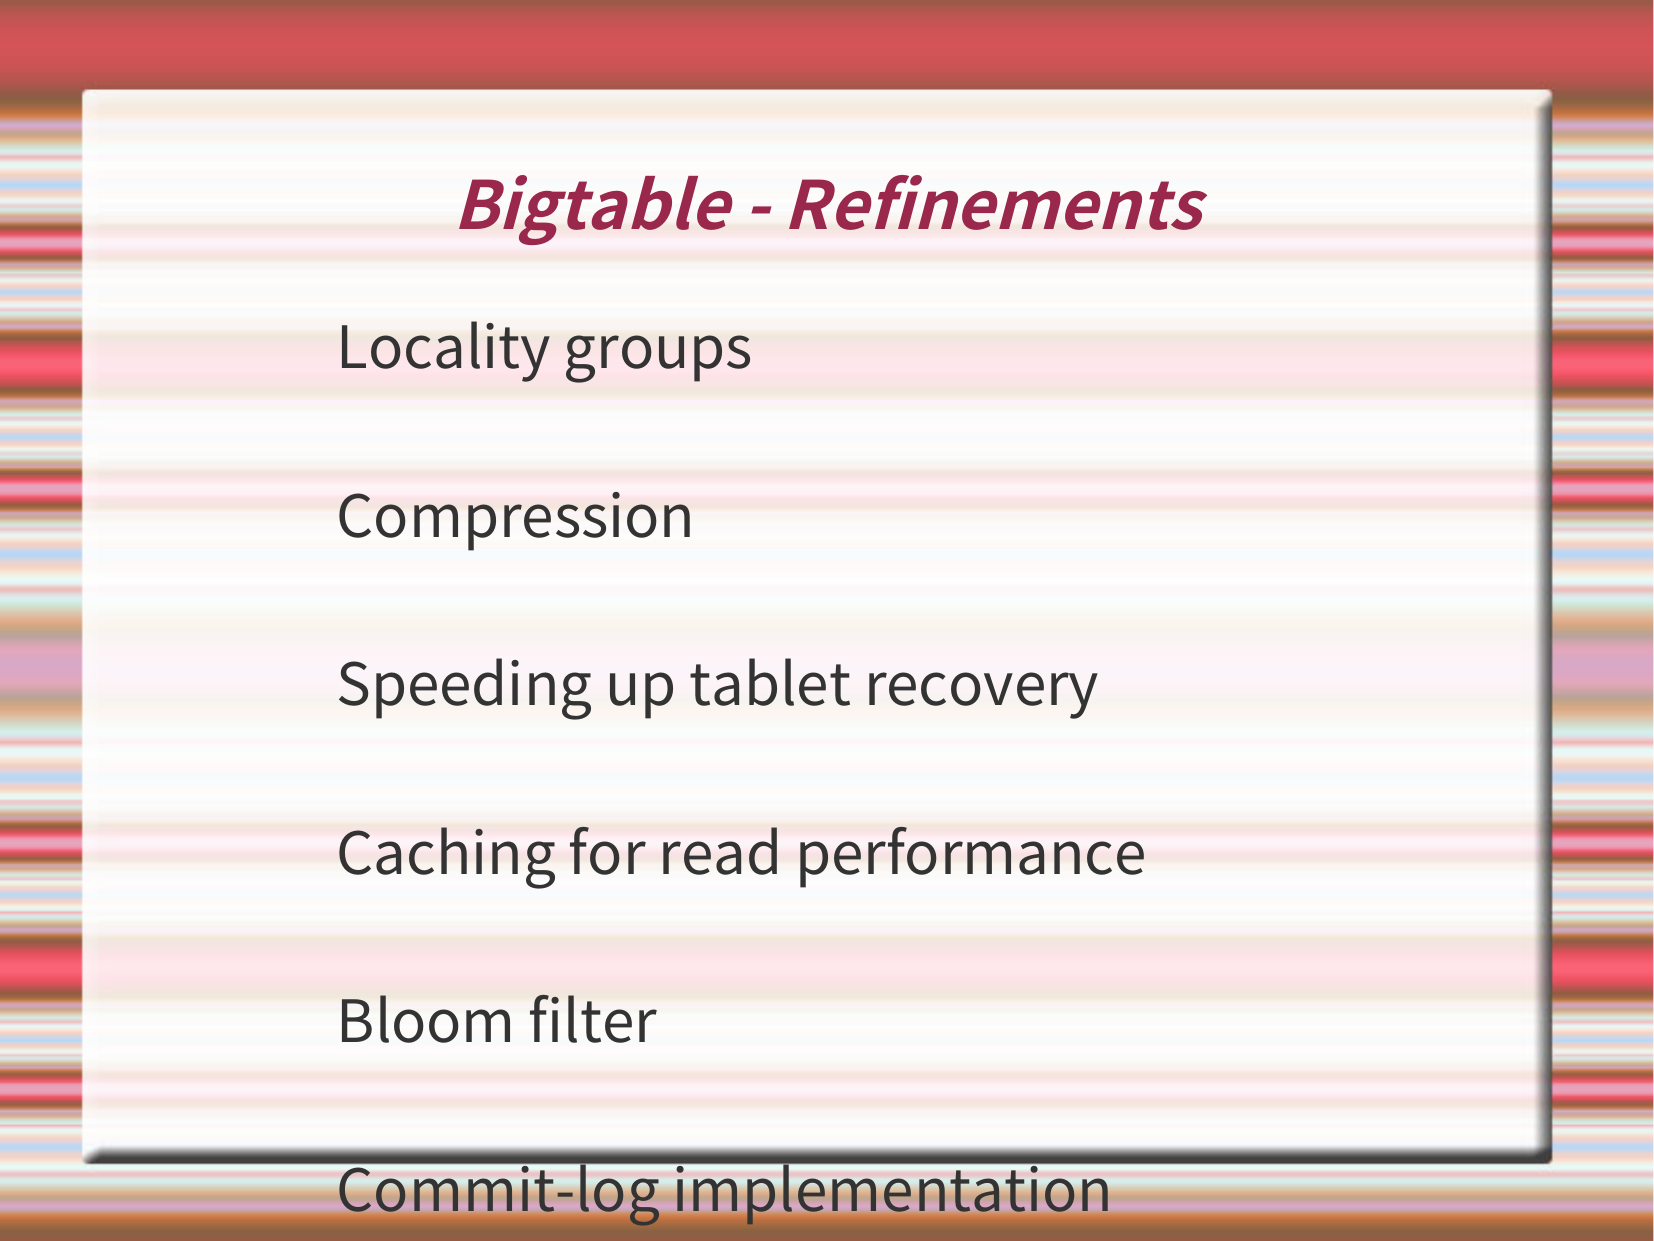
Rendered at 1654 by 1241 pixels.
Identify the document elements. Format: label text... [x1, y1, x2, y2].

title Bigtable - Refinements [121, 97, 1534, 305]
list Locality groups Compression Speeding up tablet recovery Caching for read performance Bloom filter Commit-log implementation Exploiting immutability [324, 301, 1477, 1115]
picture [0, 0, 1654, 1241]
